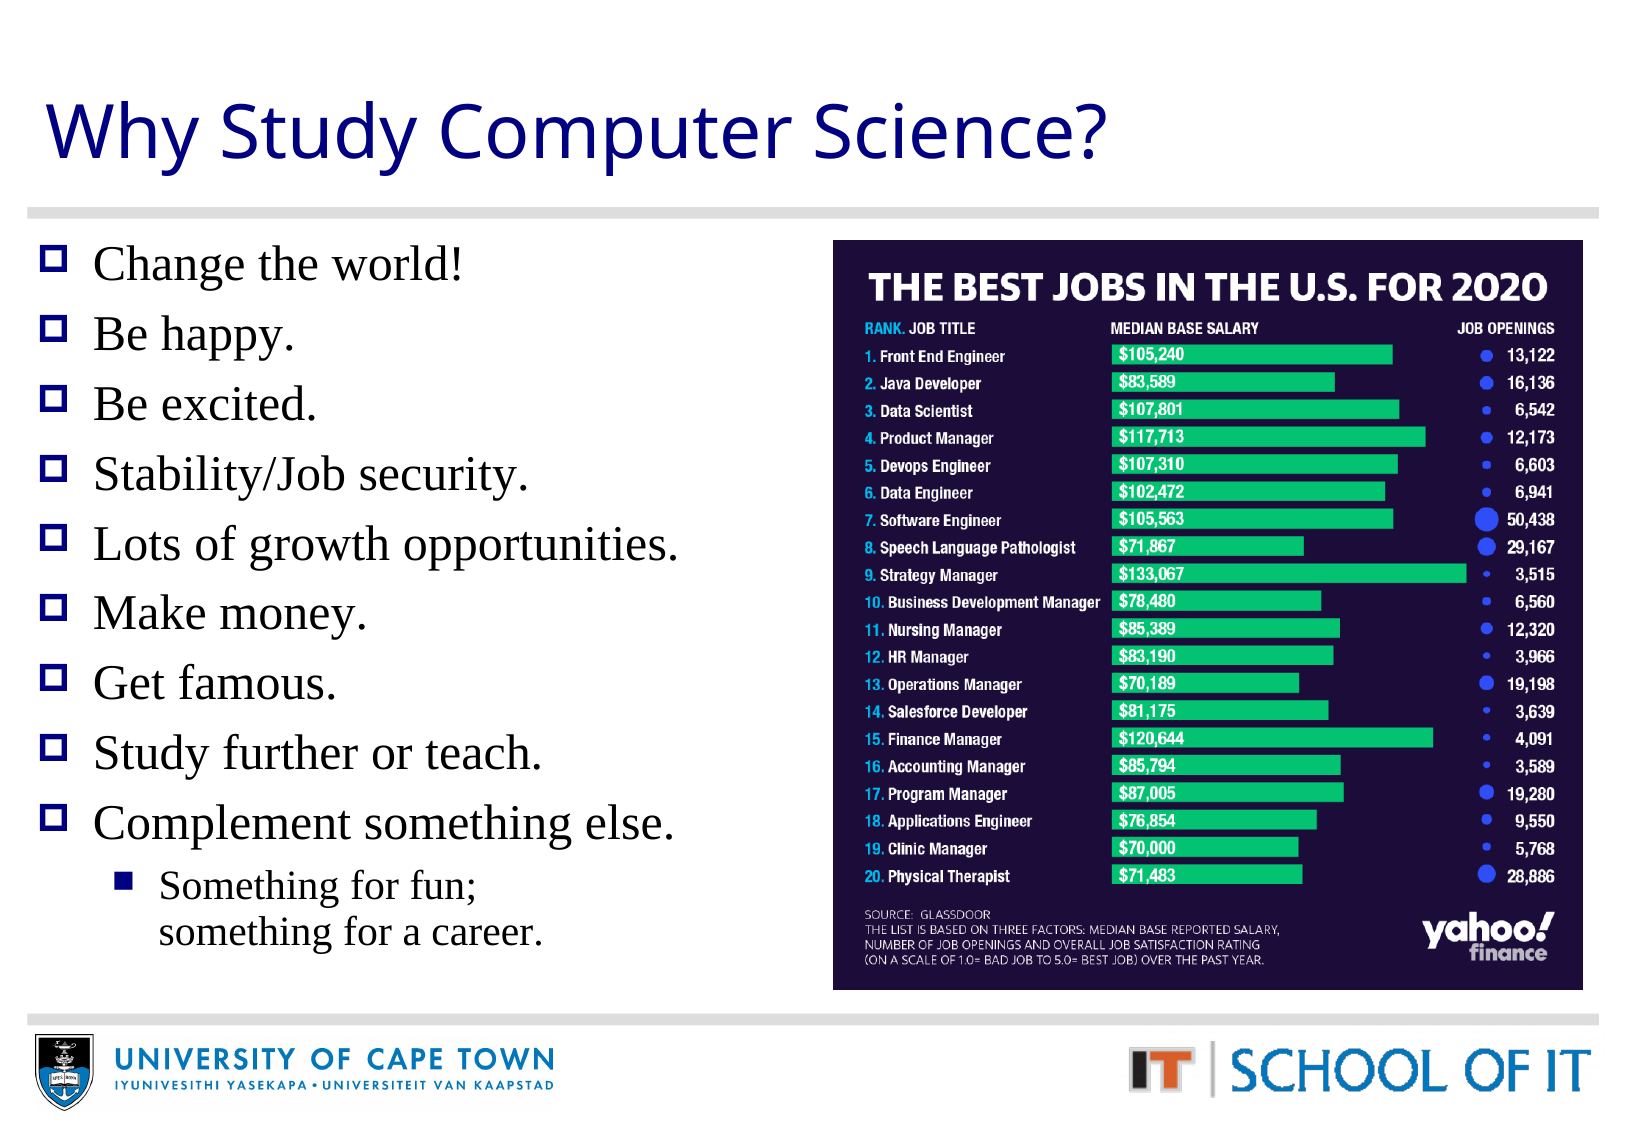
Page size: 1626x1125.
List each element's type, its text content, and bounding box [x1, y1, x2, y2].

picture [35, 1034, 553, 1111]
title Why Study Computer Science? [45, 66, 1583, 194]
picture [833, 240, 1583, 990]
picture [1118, 1030, 1606, 1109]
list Change the world! Be happy. Be excited. Stability/Job security. Lots of growth opportunities. Make money. Get famous. Study further or teach. Complement something else. Something for fun; something for a career. [36, 236, 1579, 998]
